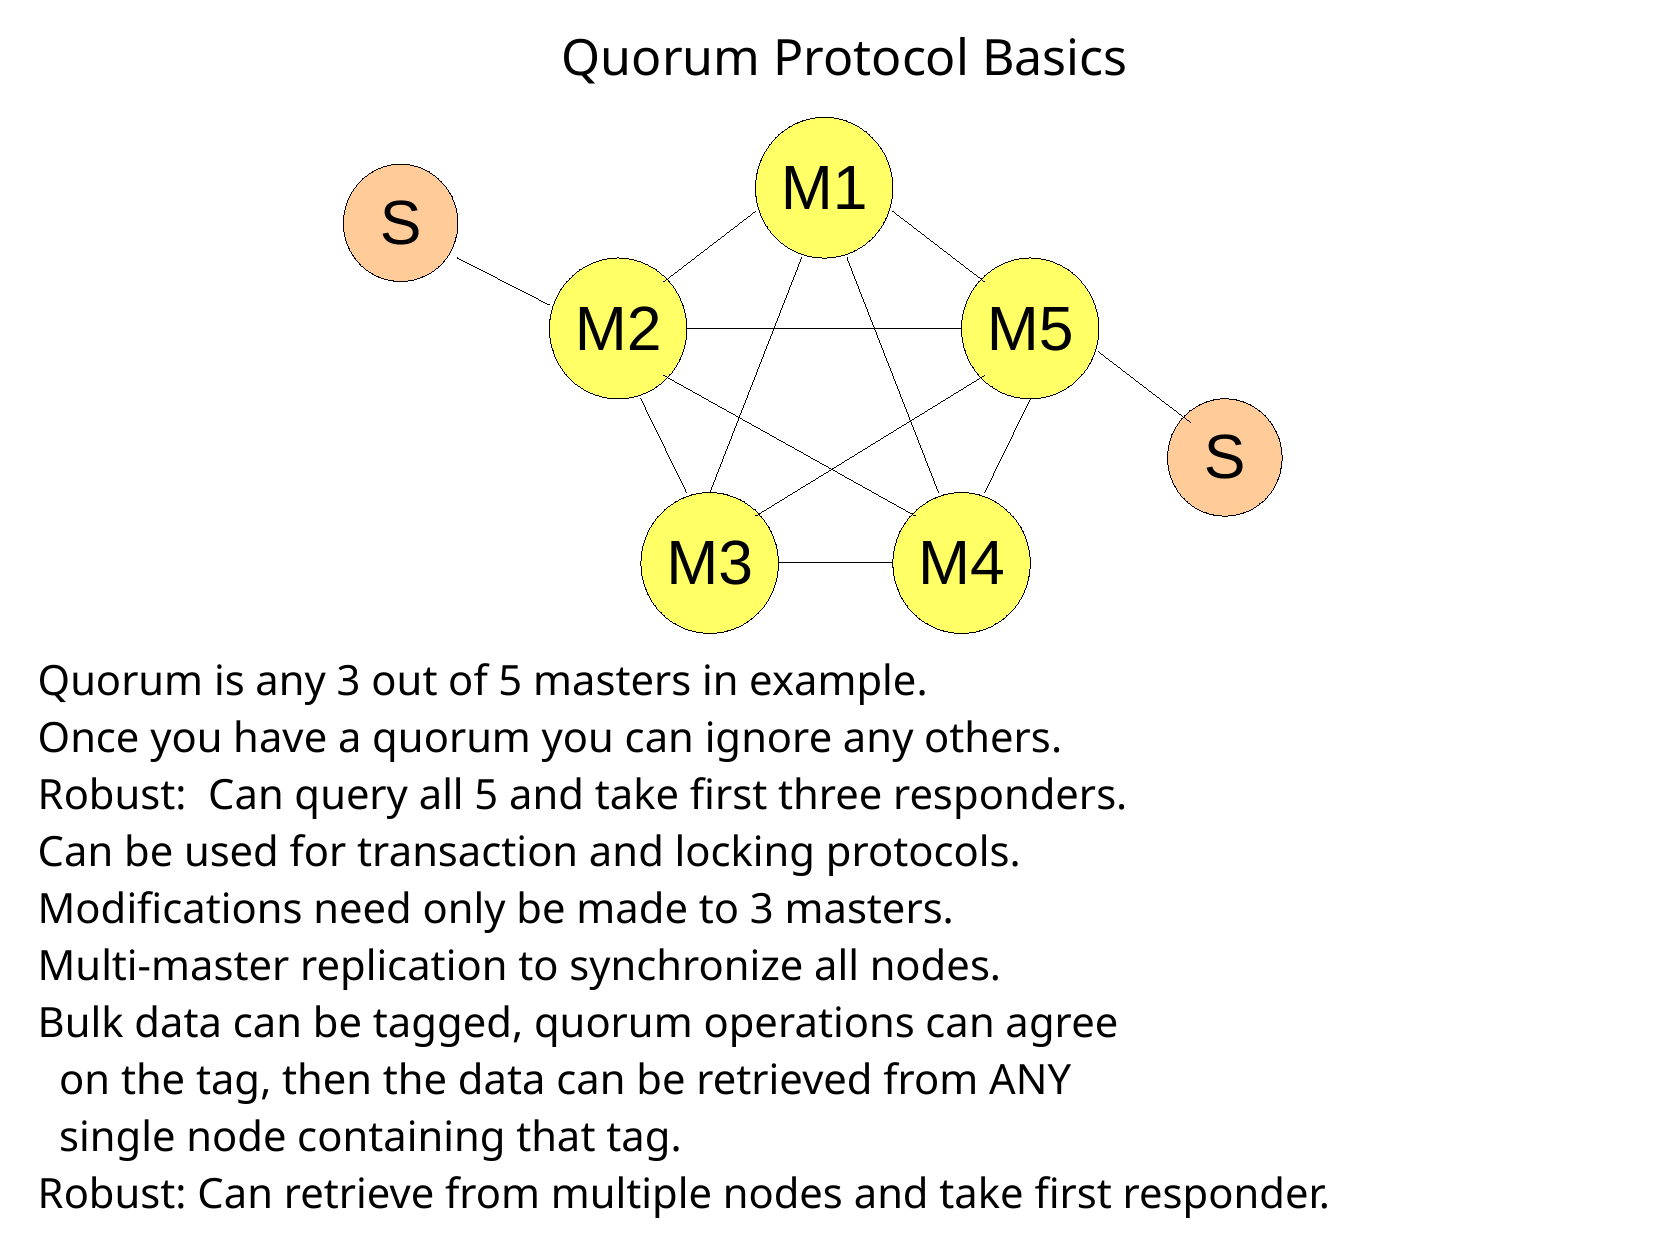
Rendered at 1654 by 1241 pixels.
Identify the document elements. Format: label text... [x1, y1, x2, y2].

text_box Quorum Protocol Basics [114, 9, 1575, 104]
text_box M3 [640, 492, 779, 634]
text_box M1 [755, 117, 893, 259]
text_box Quorum is any 3 out of 5 masters in example. Once you have a quorum you can ignore any others. Robust: Can query all 5 and take first three responders. Can be used for transaction and locking protocols. Modifications need only be made to 3 masters. Multi-master replication to synchronize all nodes. Bulk data can be tagged, quorum operations can agree on the tag, then the data can be retrieved from ANY single node containing that tag. Robust: Can retrieve from multiple nodes and take first responder. [22, 643, 1431, 1241]
text_box S [343, 164, 458, 282]
text_box M5 [961, 257, 1099, 399]
text_box M4 [892, 492, 1031, 634]
text_box S [1167, 398, 1283, 517]
text_box M2 [549, 257, 687, 399]
